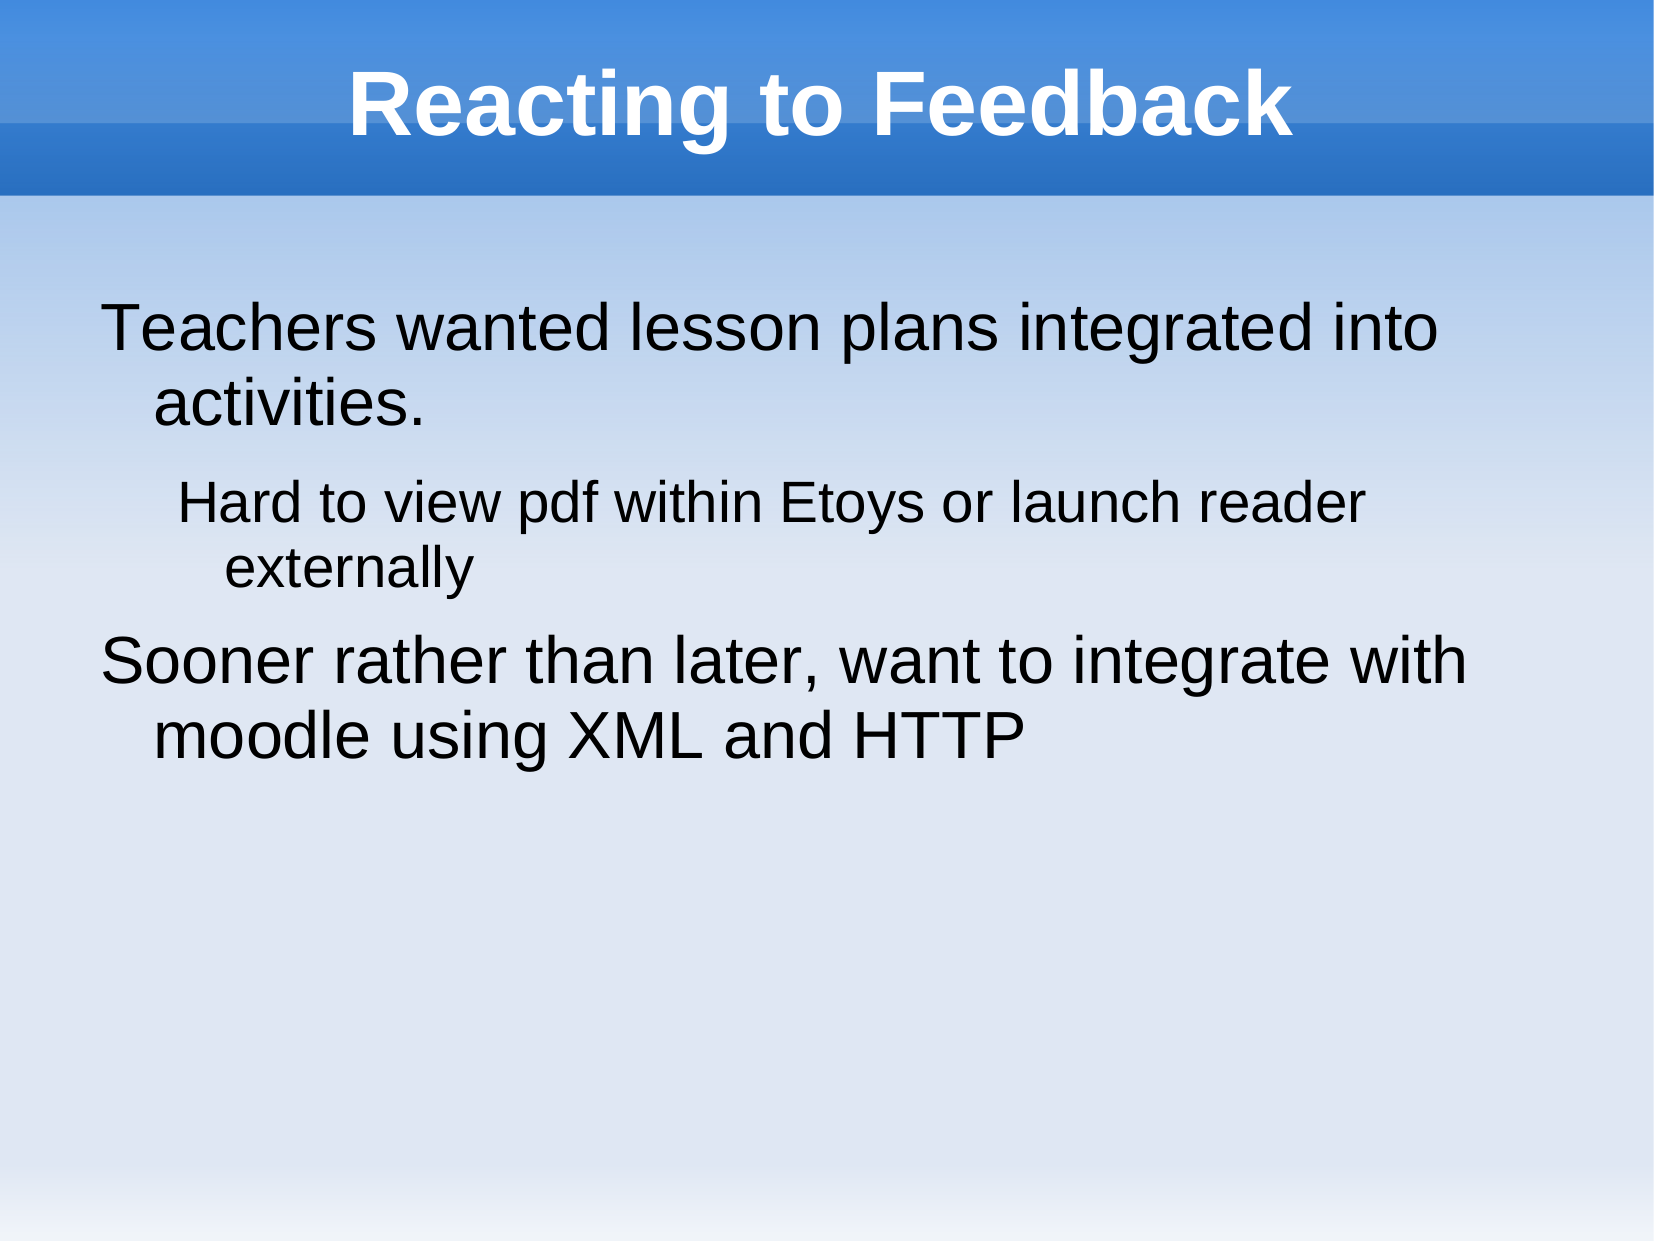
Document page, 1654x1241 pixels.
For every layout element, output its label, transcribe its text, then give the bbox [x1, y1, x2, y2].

list Teachers wanted lesson plans integrated into activities. Hard to view pdf within Etoys or launch reader externally Sooner rather than later, want to integrate with moodle using XML and HTTP [82, 290, 1571, 1094]
title Reacting to Feedback [76, 7, 1565, 200]
picture [0, 0, 1654, 1241]
